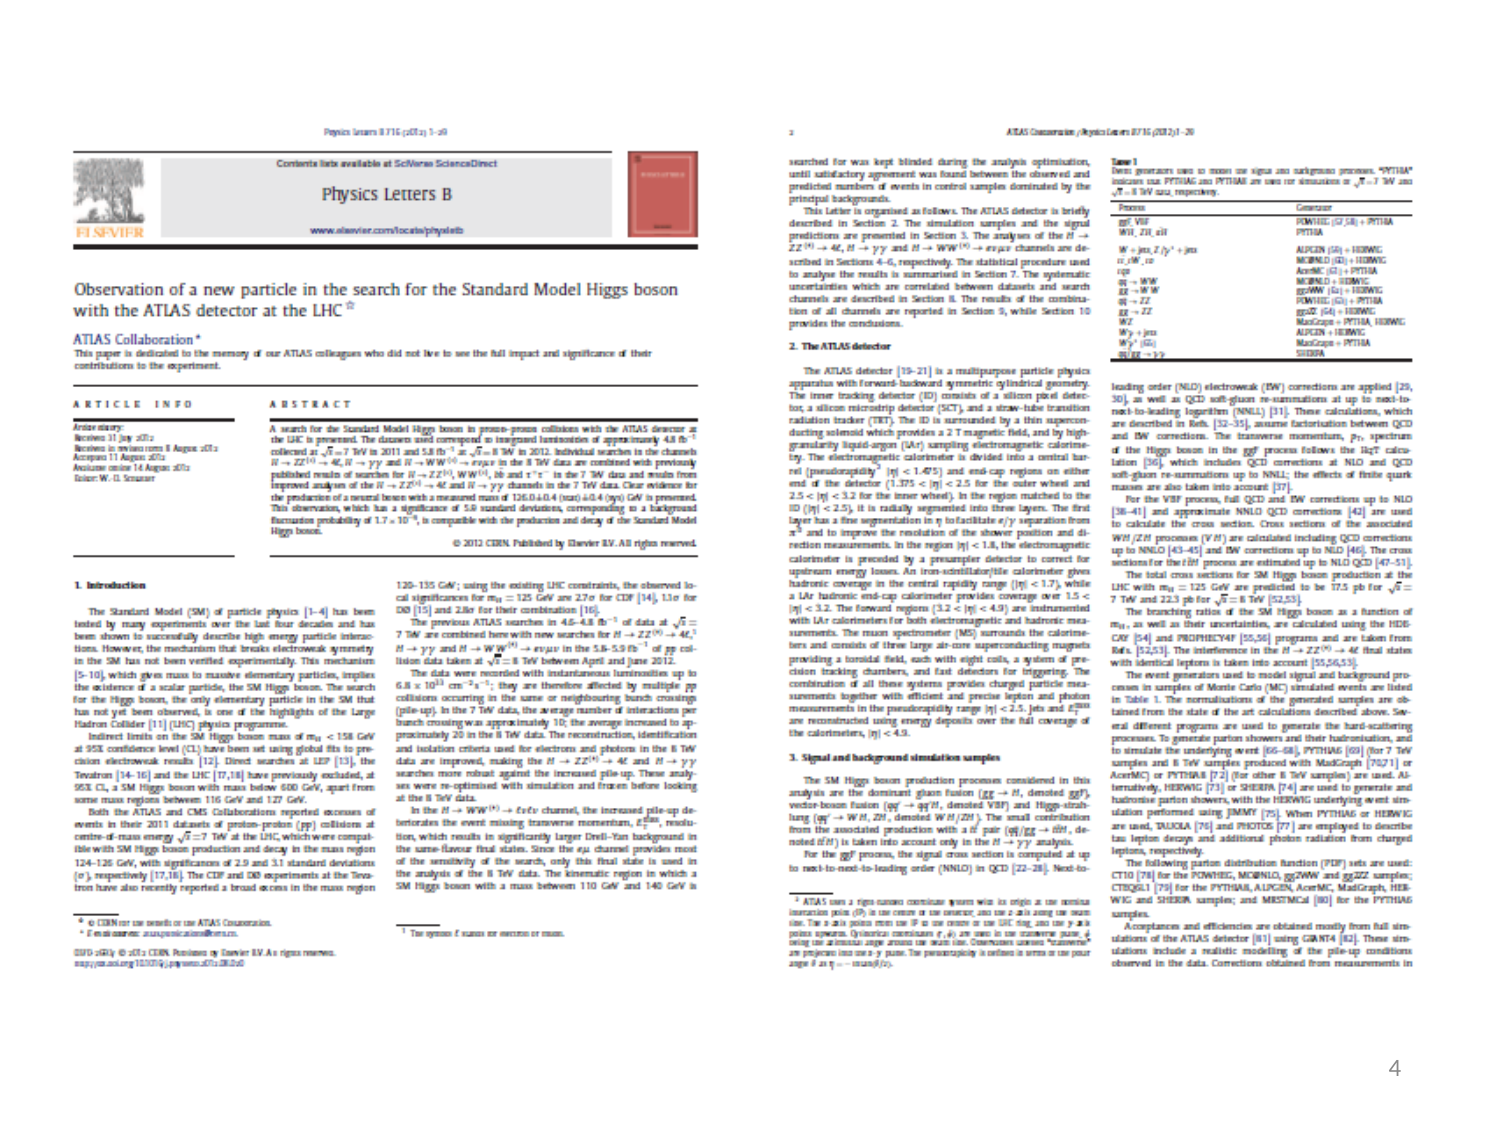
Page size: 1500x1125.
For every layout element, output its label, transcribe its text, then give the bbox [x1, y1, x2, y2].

text_box <numero> [1074, 1046, 1417, 1095]
picture [35, 90, 1453, 1046]
